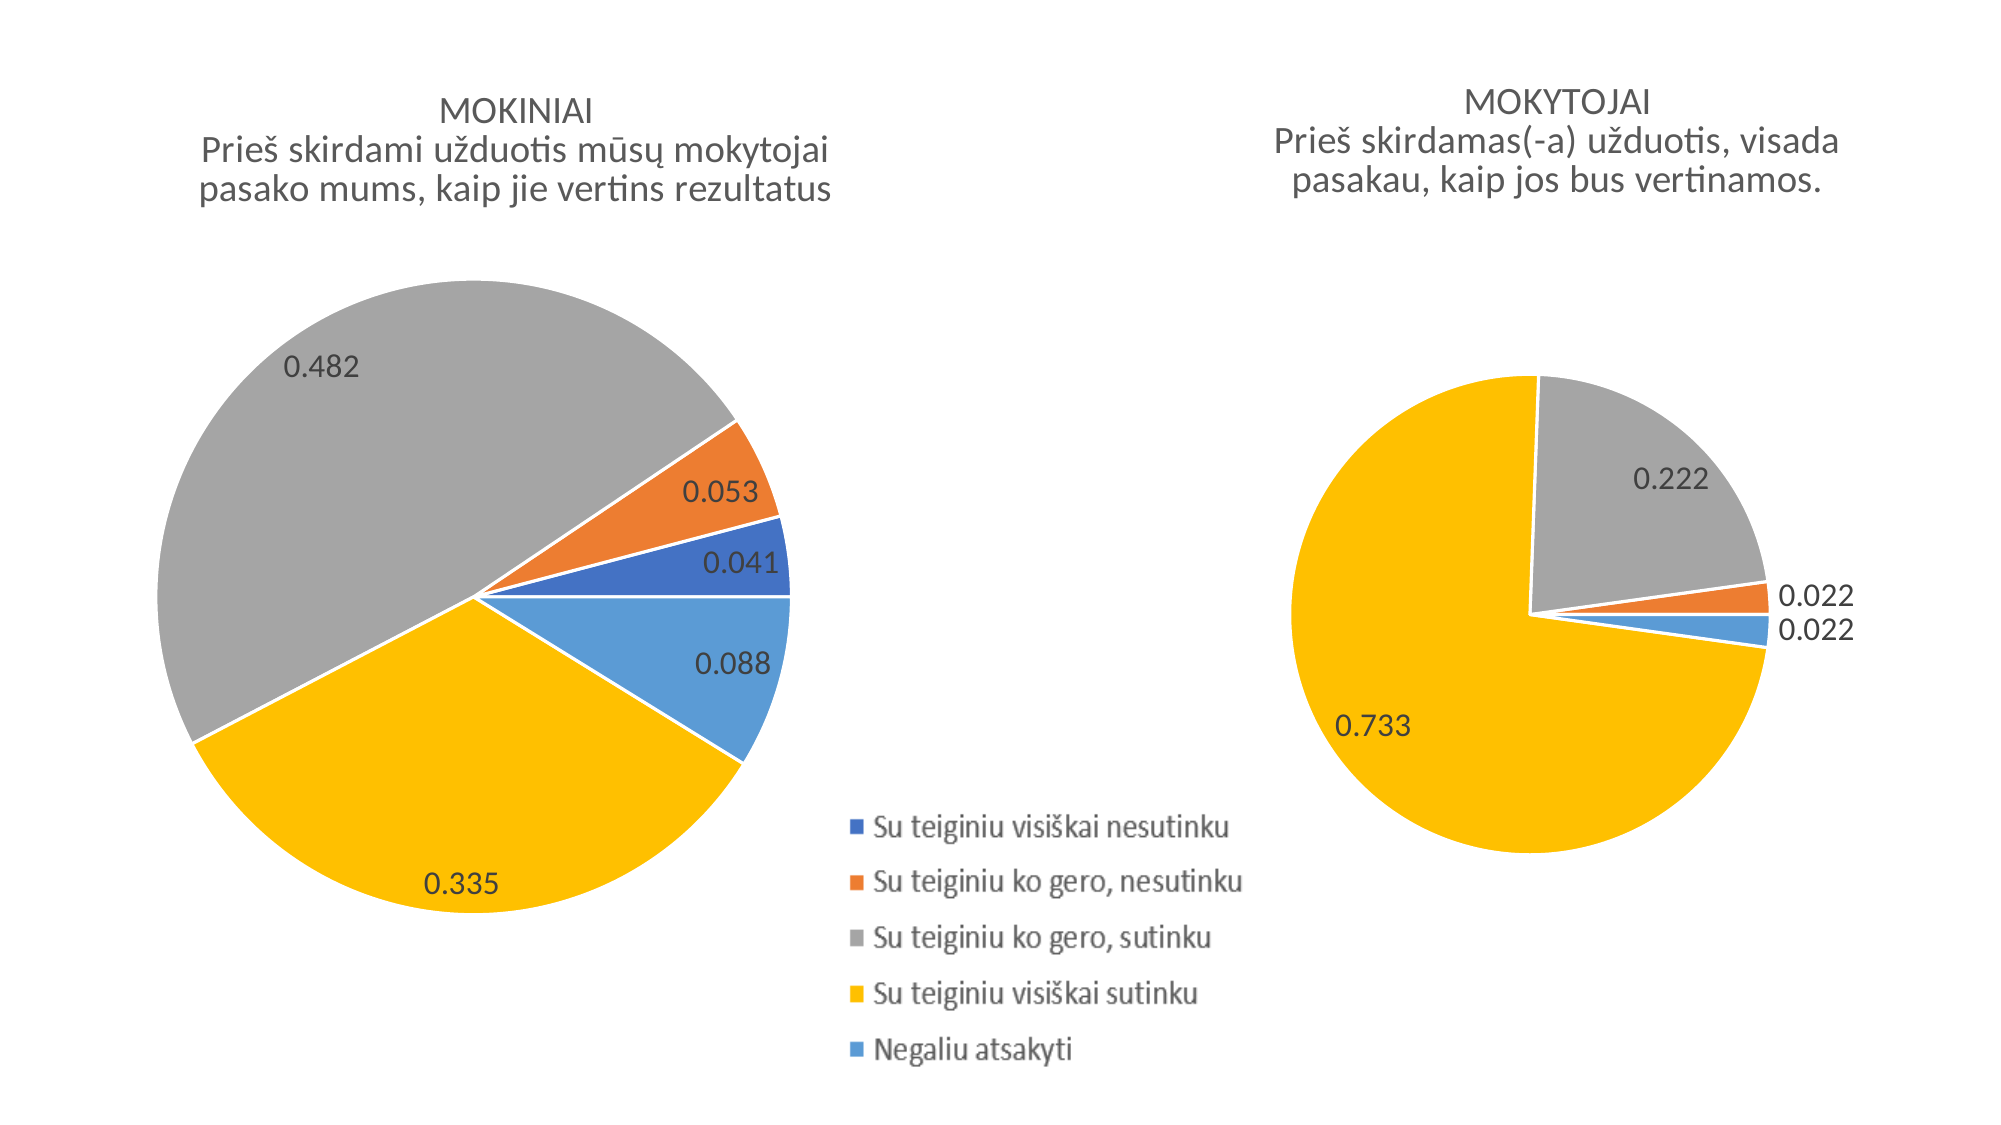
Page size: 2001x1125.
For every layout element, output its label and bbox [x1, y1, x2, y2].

picture [746, 775, 1314, 1090]
chart [1136, 56, 1967, 917]
chart [80, 56, 951, 933]
